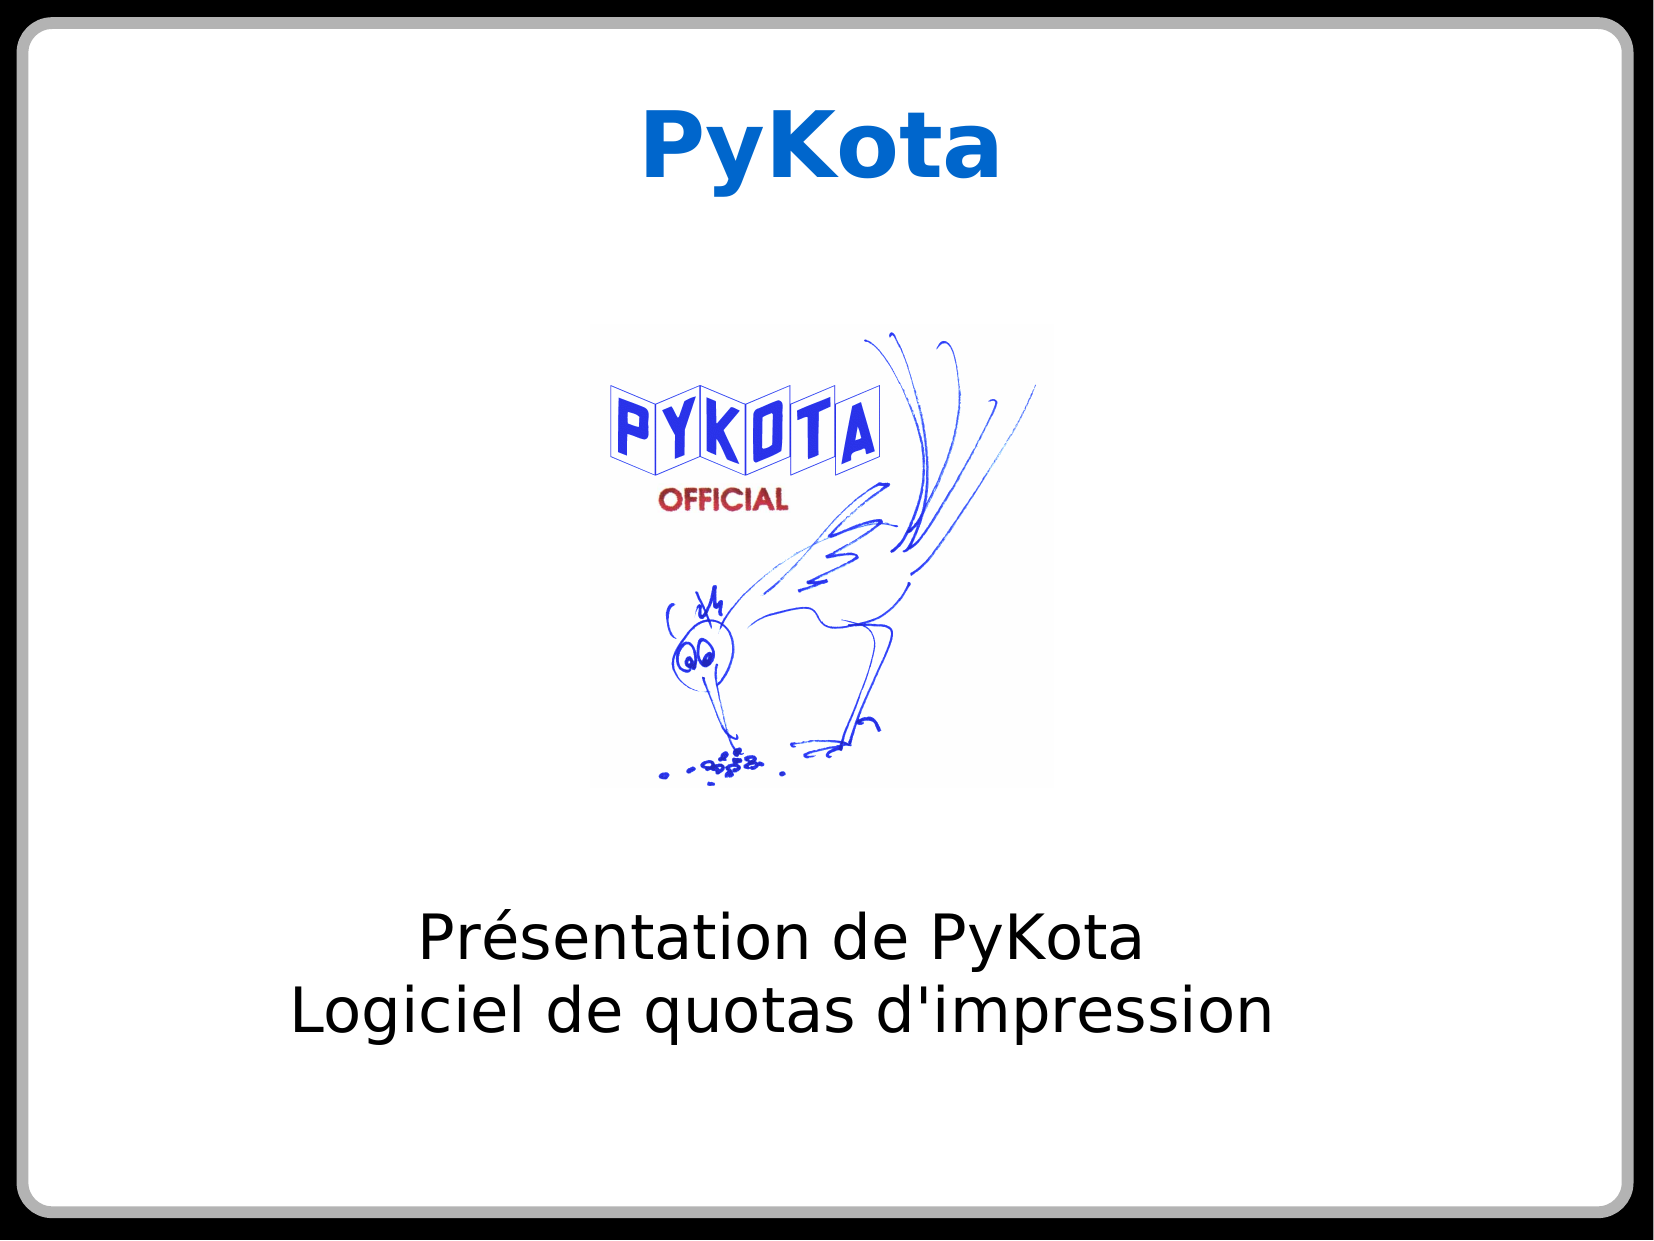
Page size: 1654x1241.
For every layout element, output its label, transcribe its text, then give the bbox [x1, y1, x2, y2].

subtitle Présentation de PyKota Logiciel de quotas d'impression [147, 797, 1418, 1152]
picture [590, 324, 1054, 788]
title PyKota [67, 91, 1577, 199]
